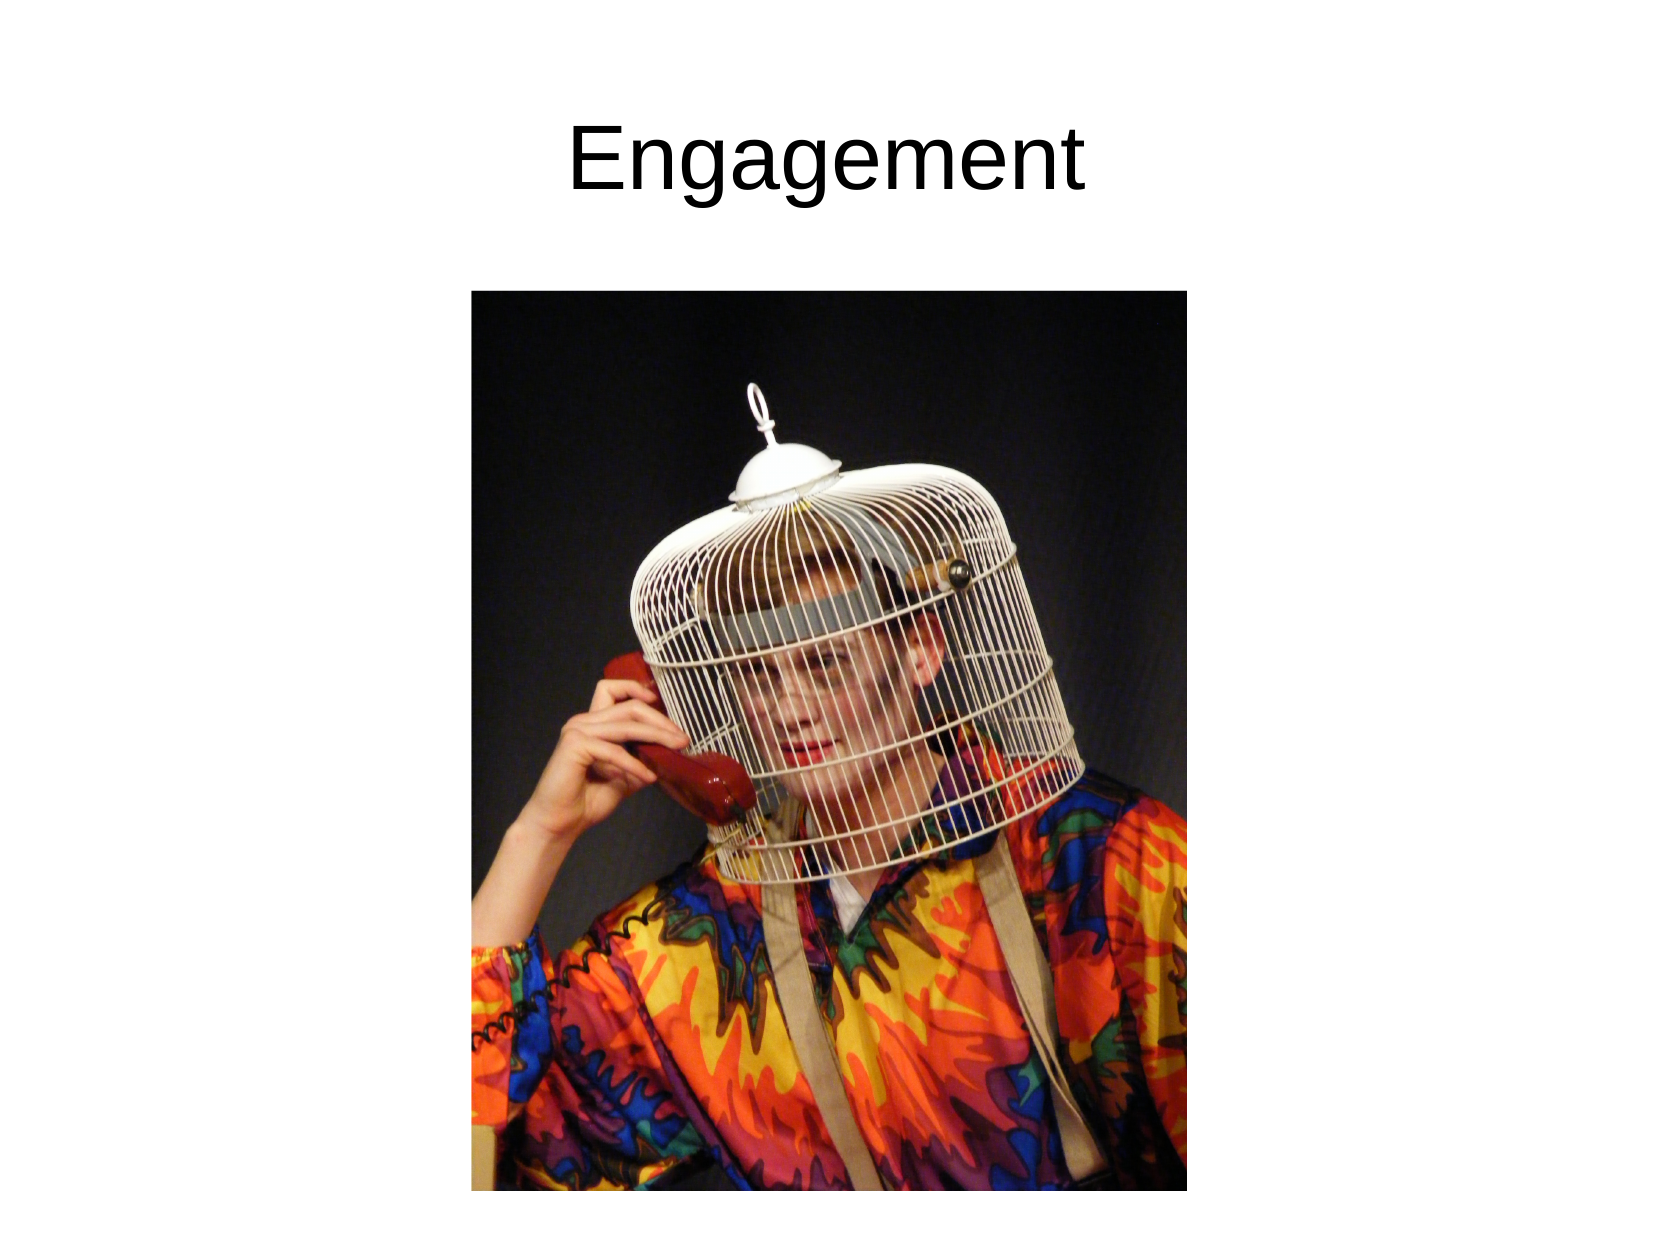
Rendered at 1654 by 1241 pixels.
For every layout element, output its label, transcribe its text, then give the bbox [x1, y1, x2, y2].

picture [471, 290, 1187, 1191]
title Engagement [82, 49, 1571, 257]
